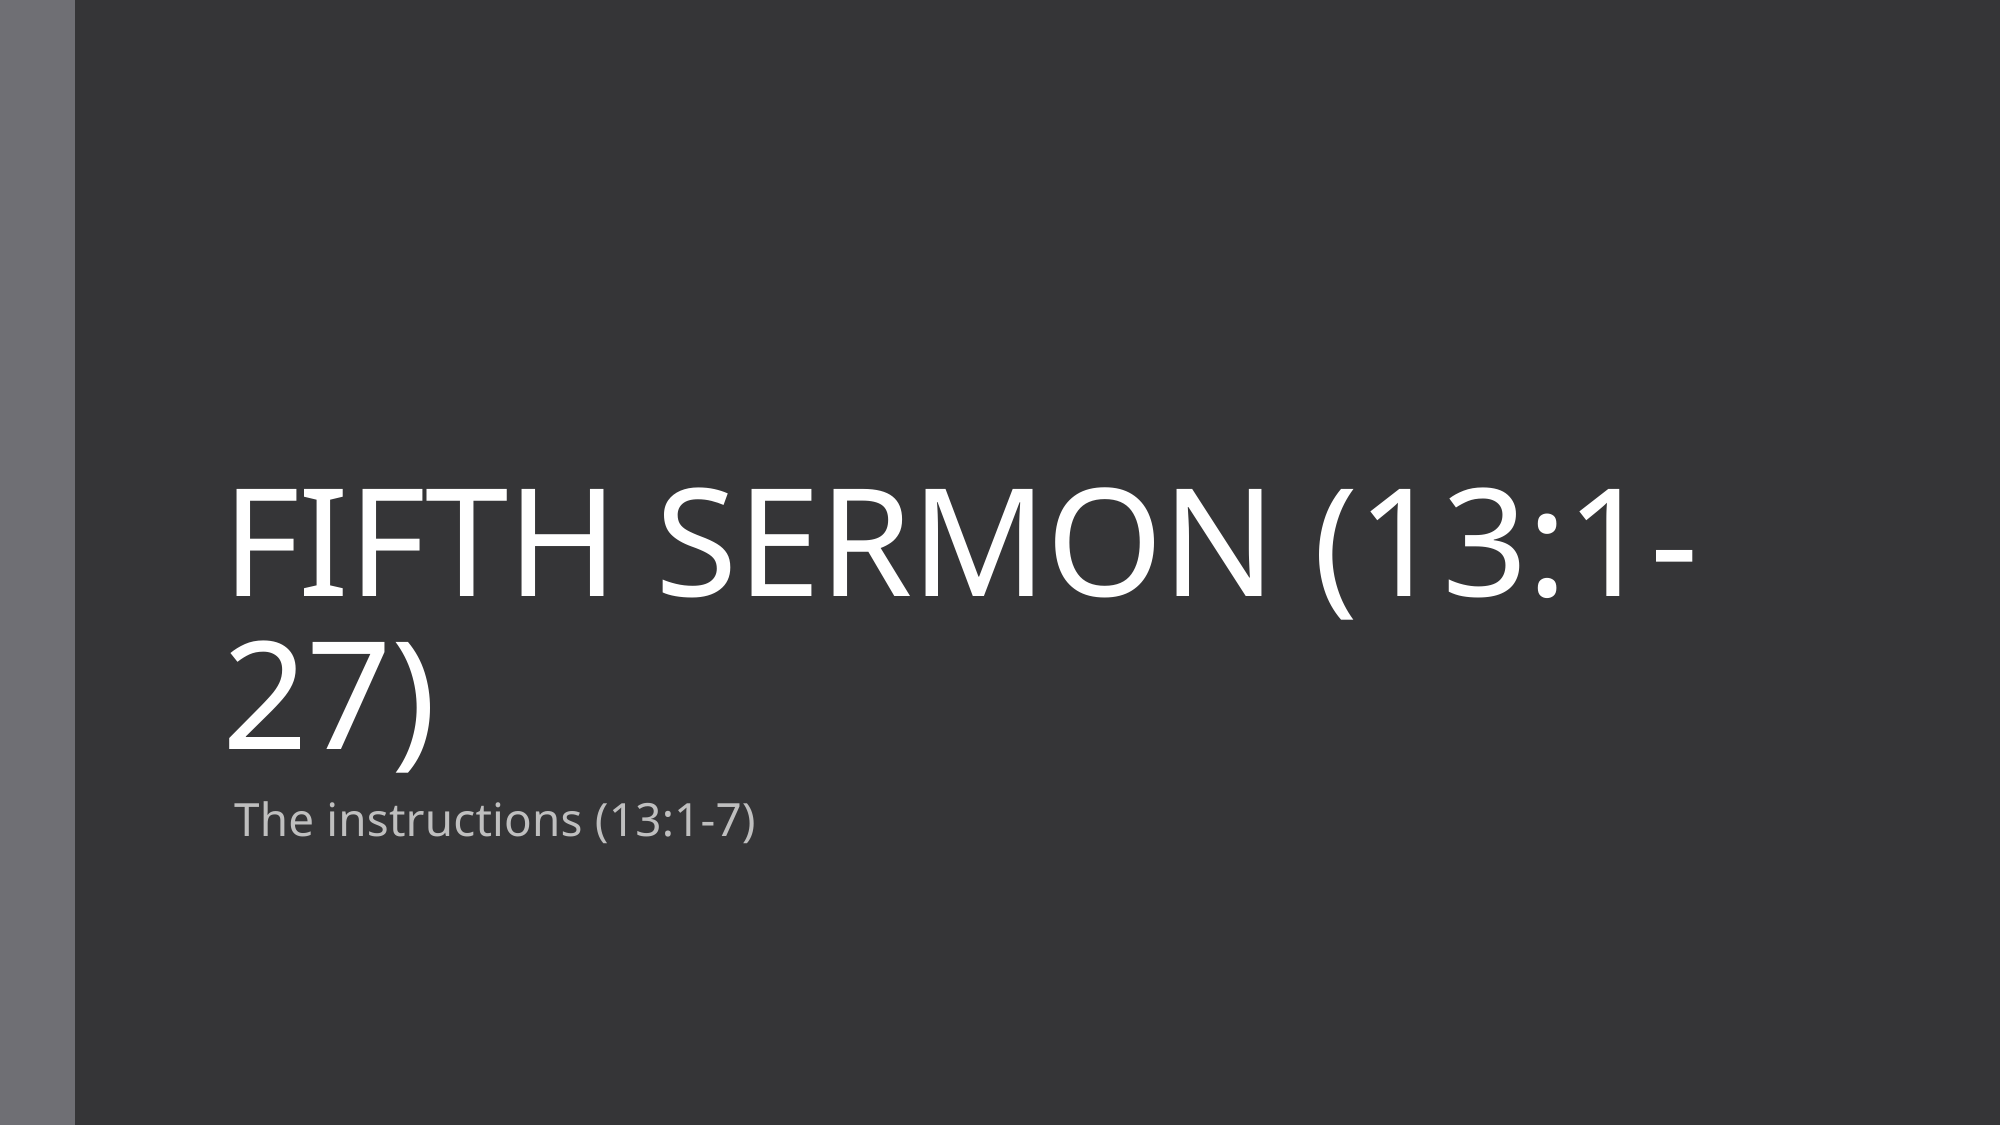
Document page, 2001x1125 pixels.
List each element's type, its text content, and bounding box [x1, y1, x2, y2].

title FIFTH SERMON (13:1-27) [206, 124, 1752, 787]
subtitle The instructions (13:1-7) [206, 787, 1752, 1066]
